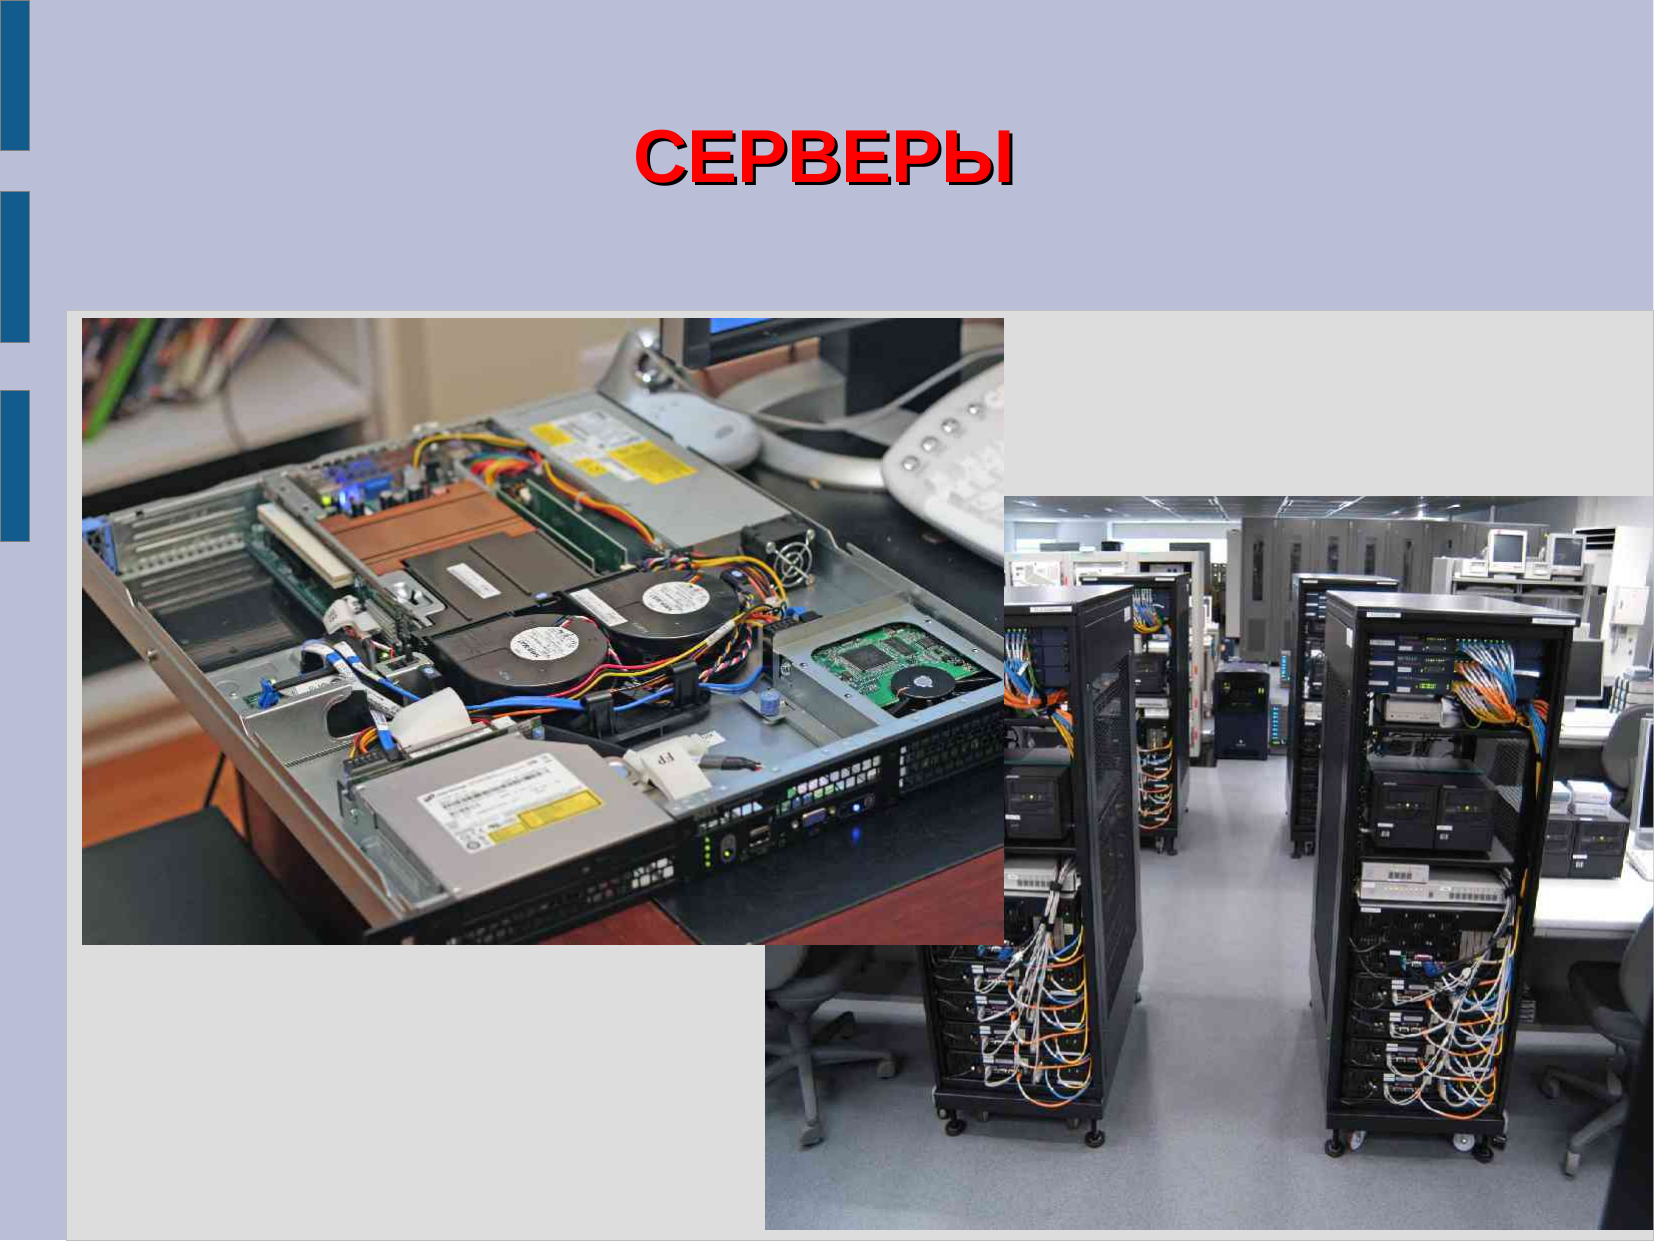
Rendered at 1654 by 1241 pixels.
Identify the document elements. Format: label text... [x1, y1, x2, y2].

title СЕРВЕРЫ [118, 52, 1531, 260]
picture [82, 318, 1654, 1230]
